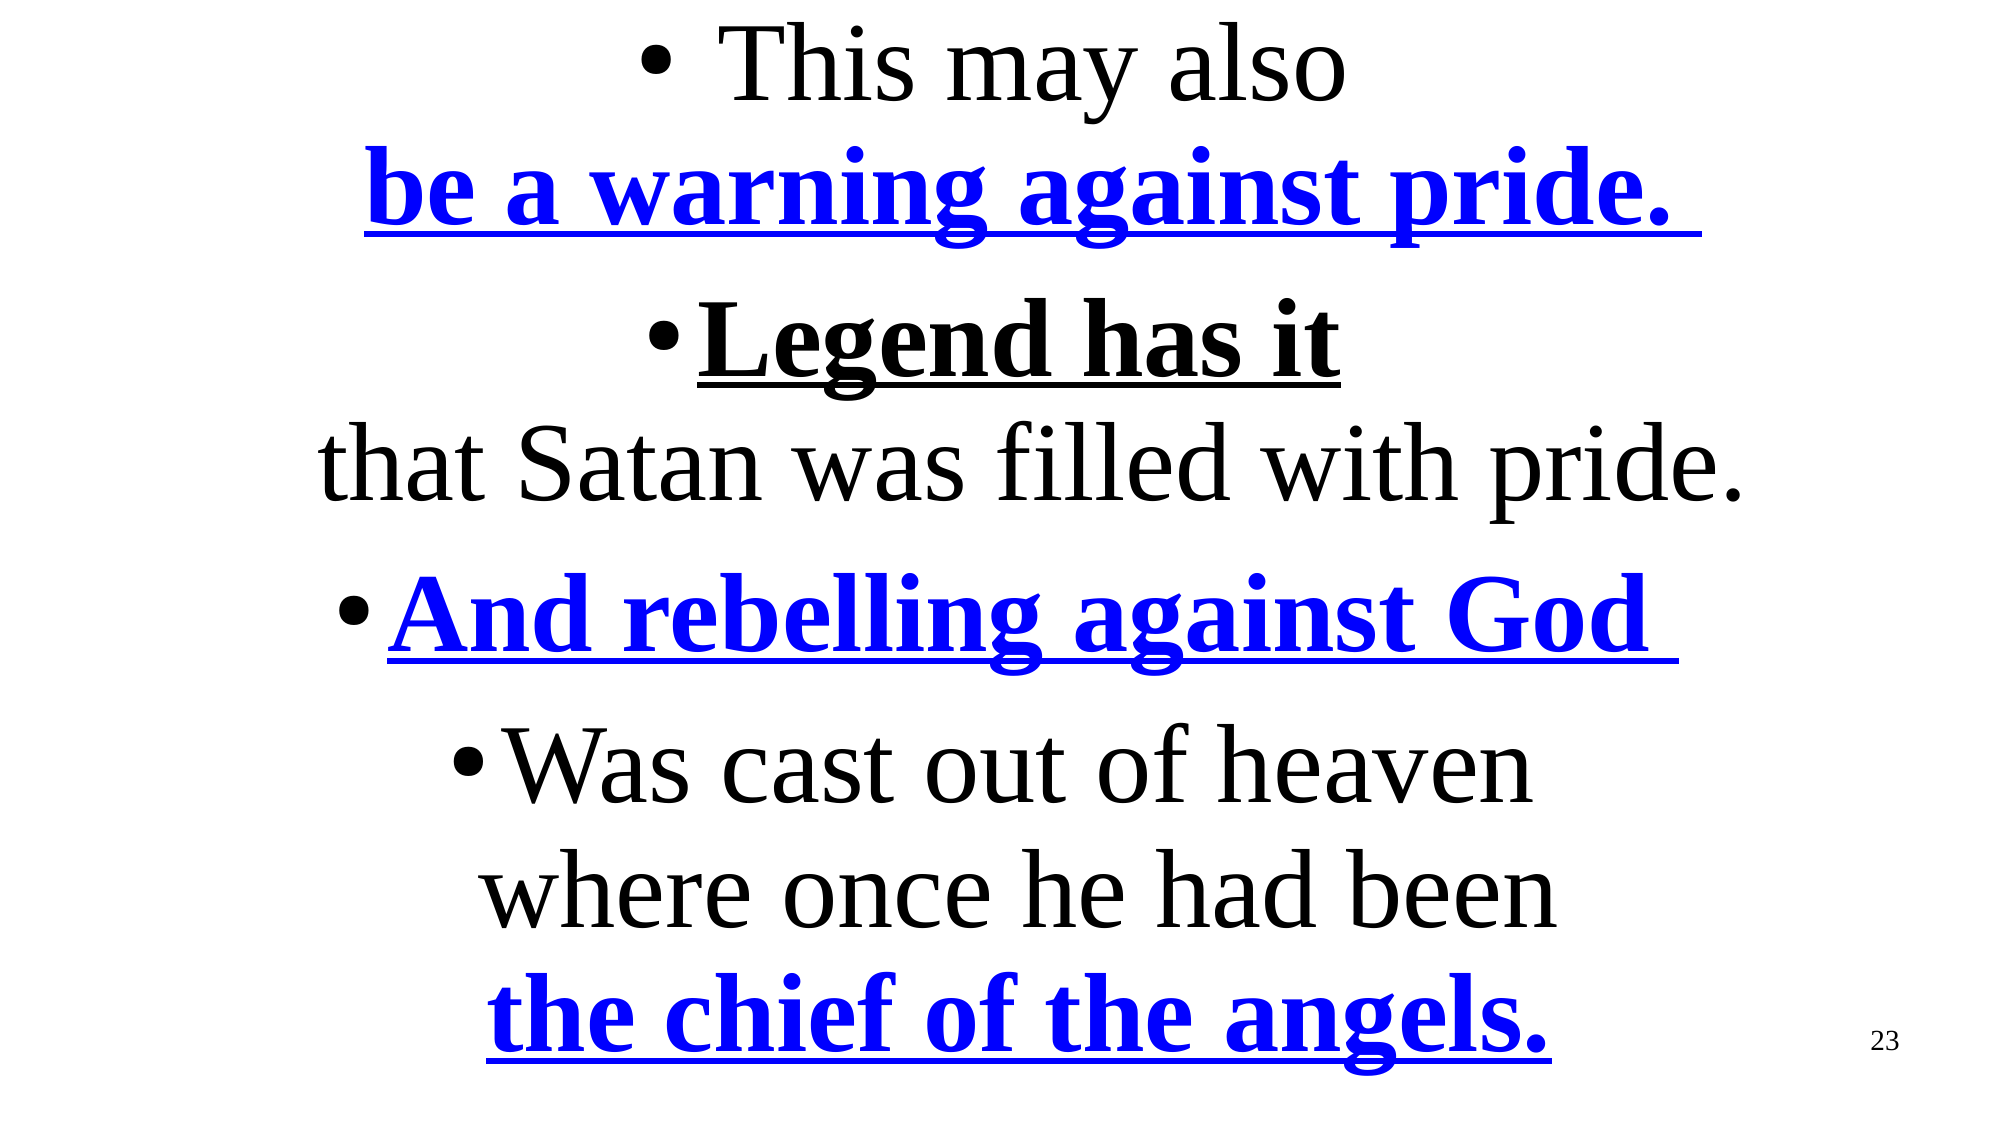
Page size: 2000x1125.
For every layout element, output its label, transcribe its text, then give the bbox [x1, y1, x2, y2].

list This may also be a warning against pride. Legend has it that Satan was filled with pride. And rebelling against God Was cast out of heaven where once he had been the chief of the angels. [0, 0, 1996, 1123]
